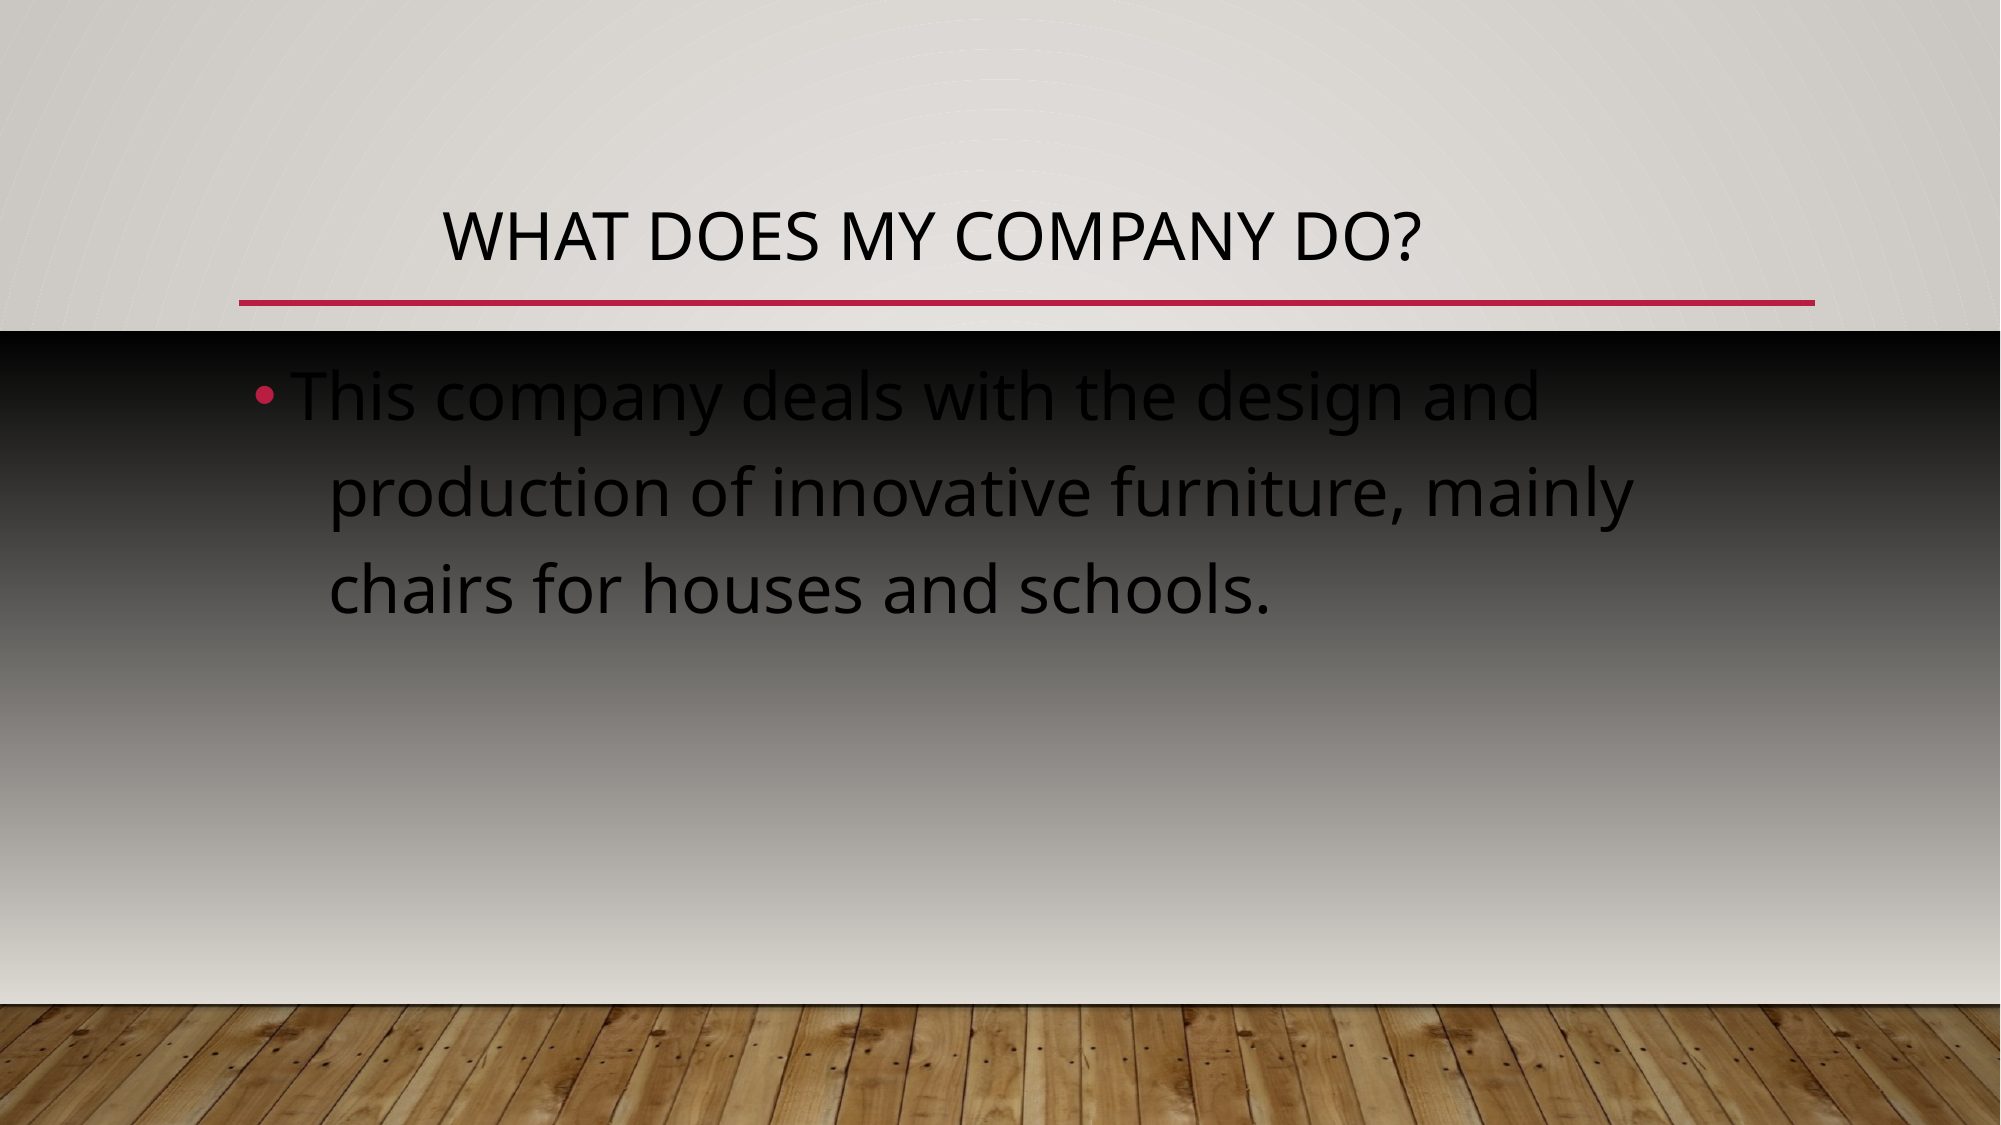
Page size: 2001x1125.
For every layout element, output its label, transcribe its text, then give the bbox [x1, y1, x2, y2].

title What does my company do? [238, 195, 1814, 330]
list This company deals with the design and production of innovative furniture, mainly chairs for houses and schools. [238, 330, 1814, 805]
